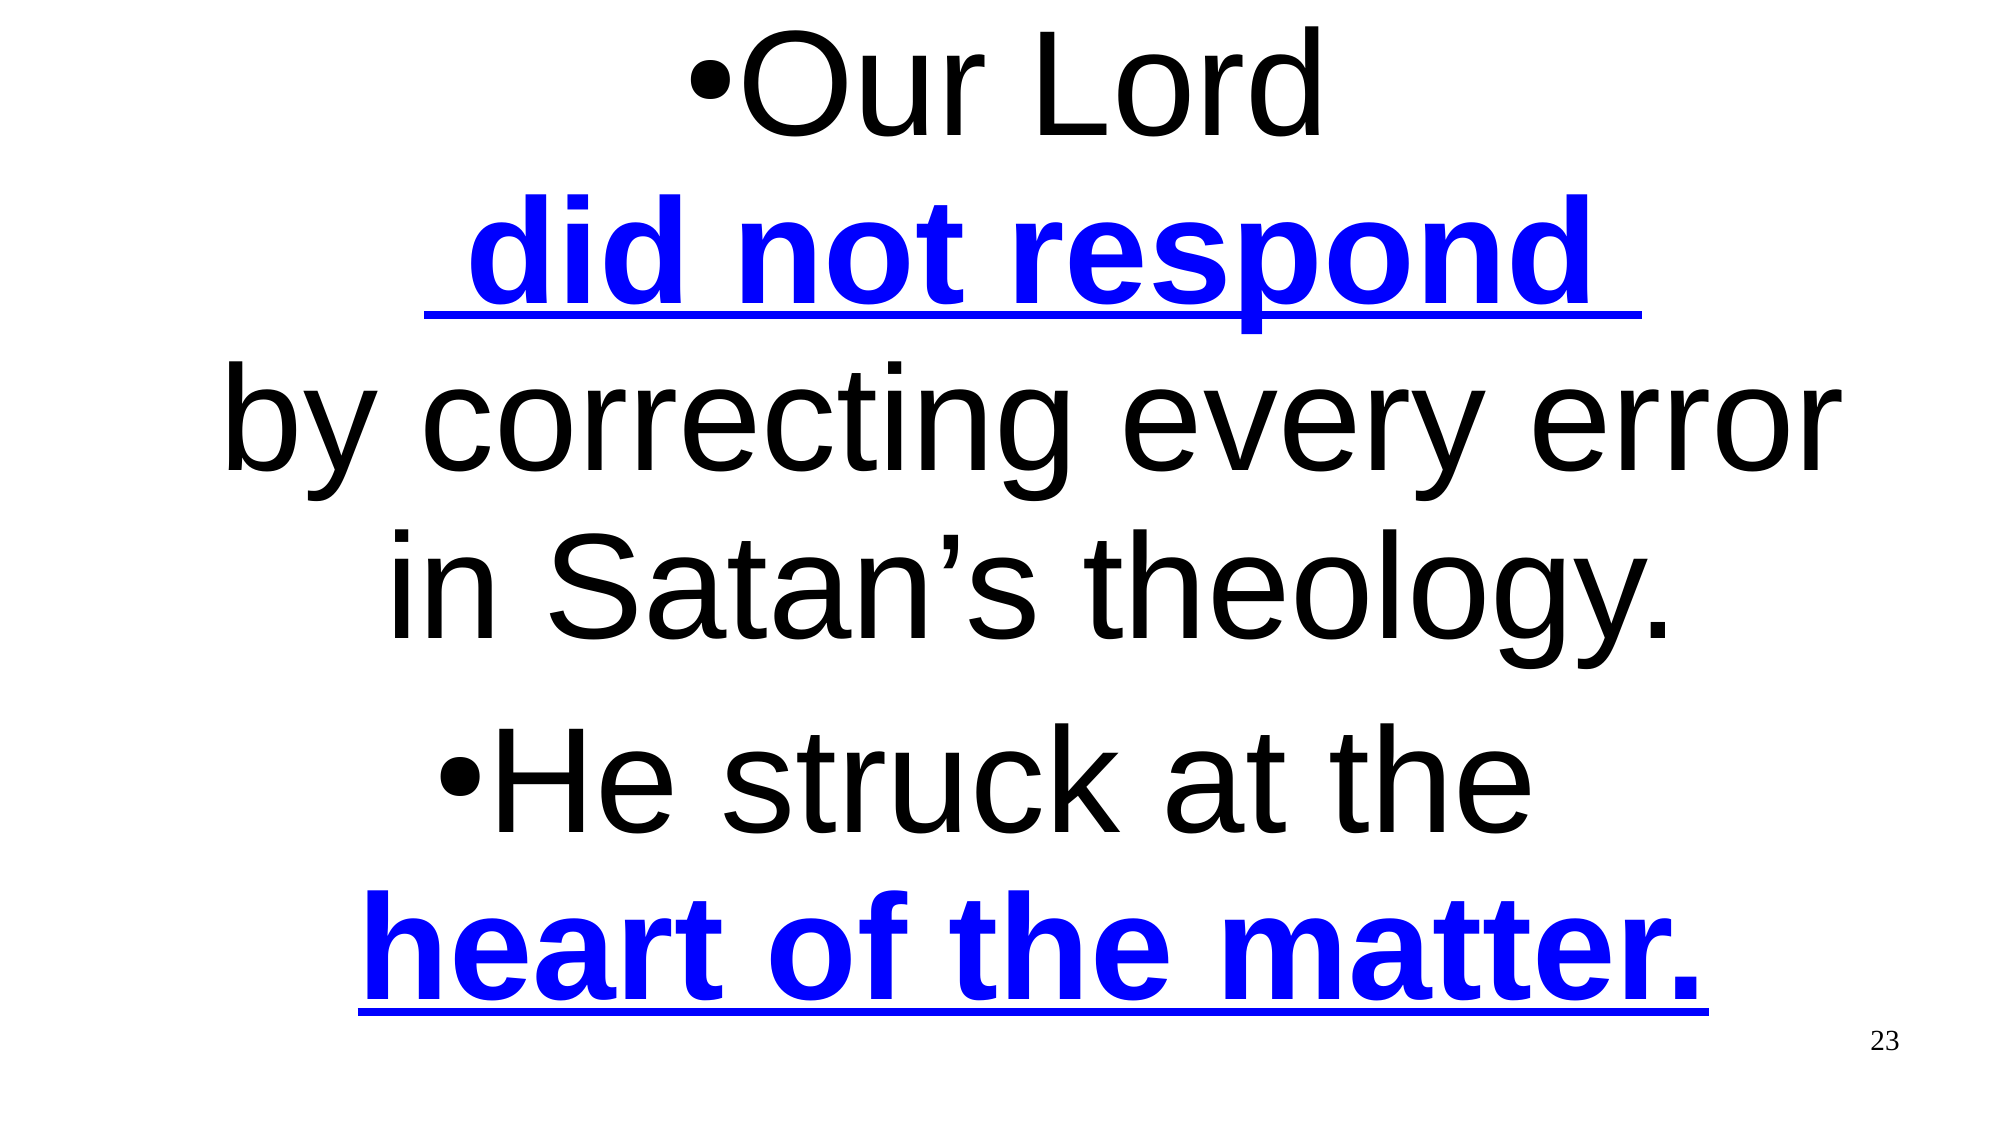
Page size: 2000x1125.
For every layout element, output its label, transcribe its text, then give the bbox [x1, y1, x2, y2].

list Our Lord did not respond by correcting every error in Satan’s theology. He struck at the heart of the matter. [0, 0, 1996, 1123]
